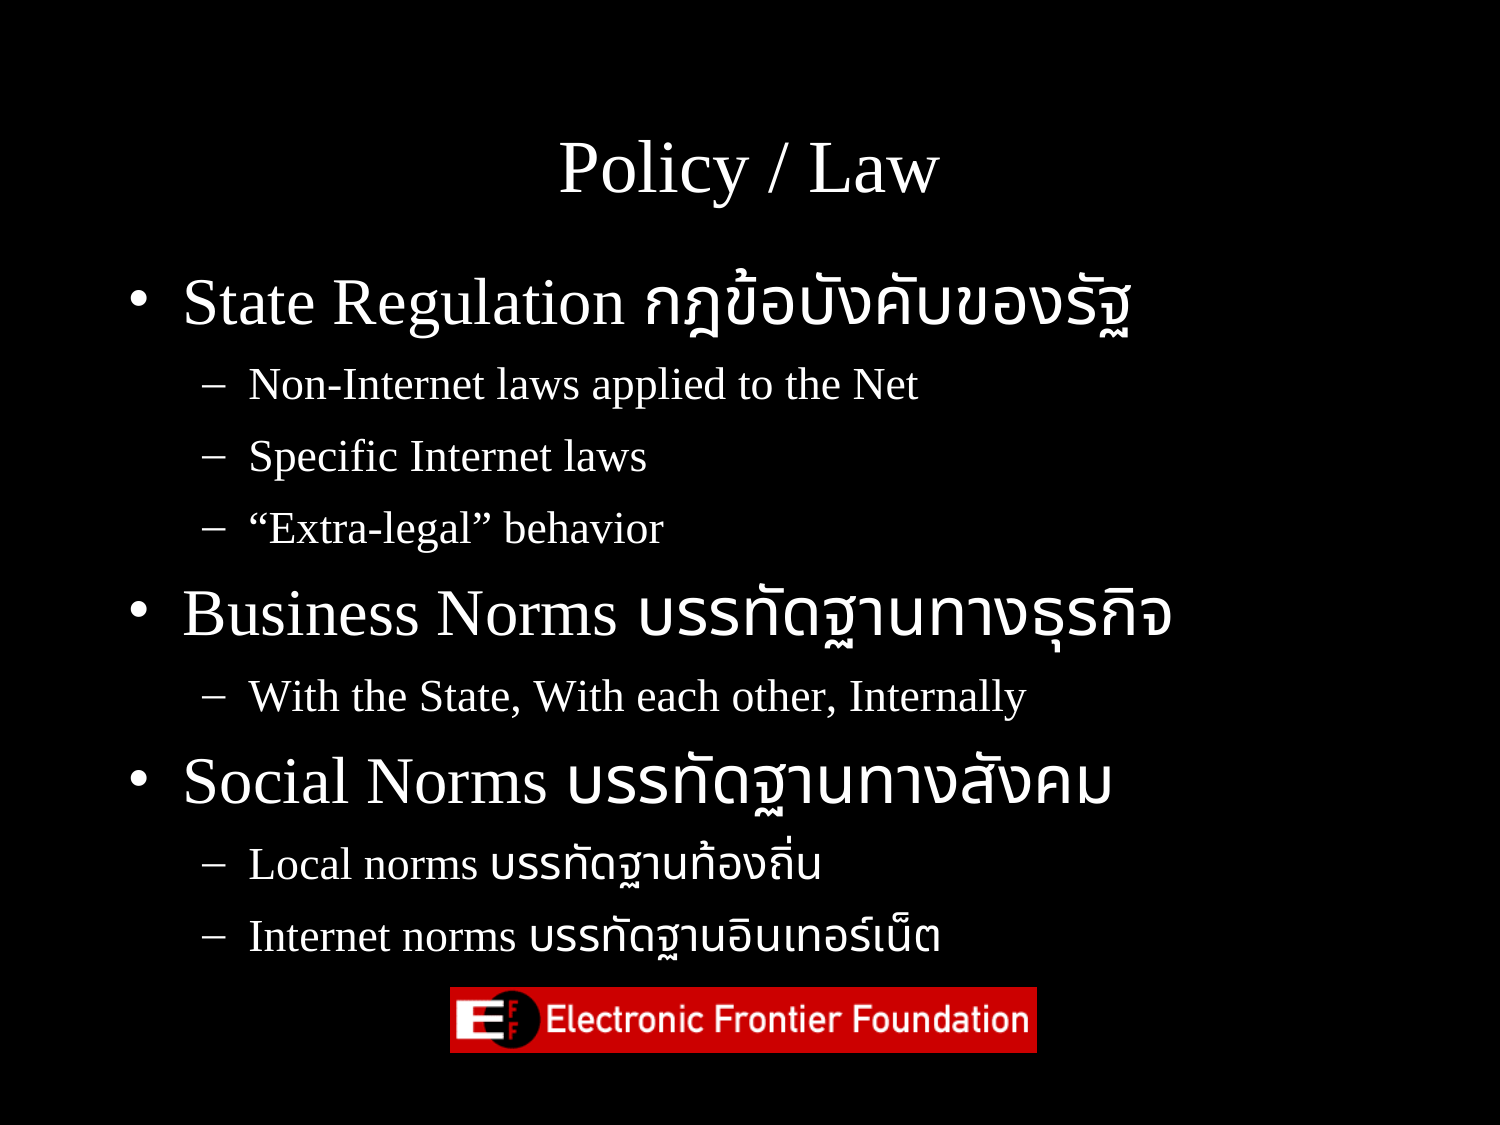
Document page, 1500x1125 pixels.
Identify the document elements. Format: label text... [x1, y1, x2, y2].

picture [450, 987, 1037, 1053]
list State Regulation กฎข้อบังคับของรัฐ Non-Internet laws applied to the Net Specific Internet laws “Extra-legal” behavior Business Norms บรรทัดฐานทางธุรกิจ With the State, With each other, Internally Social Norms บรรทัดฐานทางสังคม Local norms บรรทัดฐานท้องถิ่น Internet norms บรรทัดฐานอินเทอร์เน็ต [112, 249, 1388, 976]
title Policy / Law [112, 99, 1388, 226]
